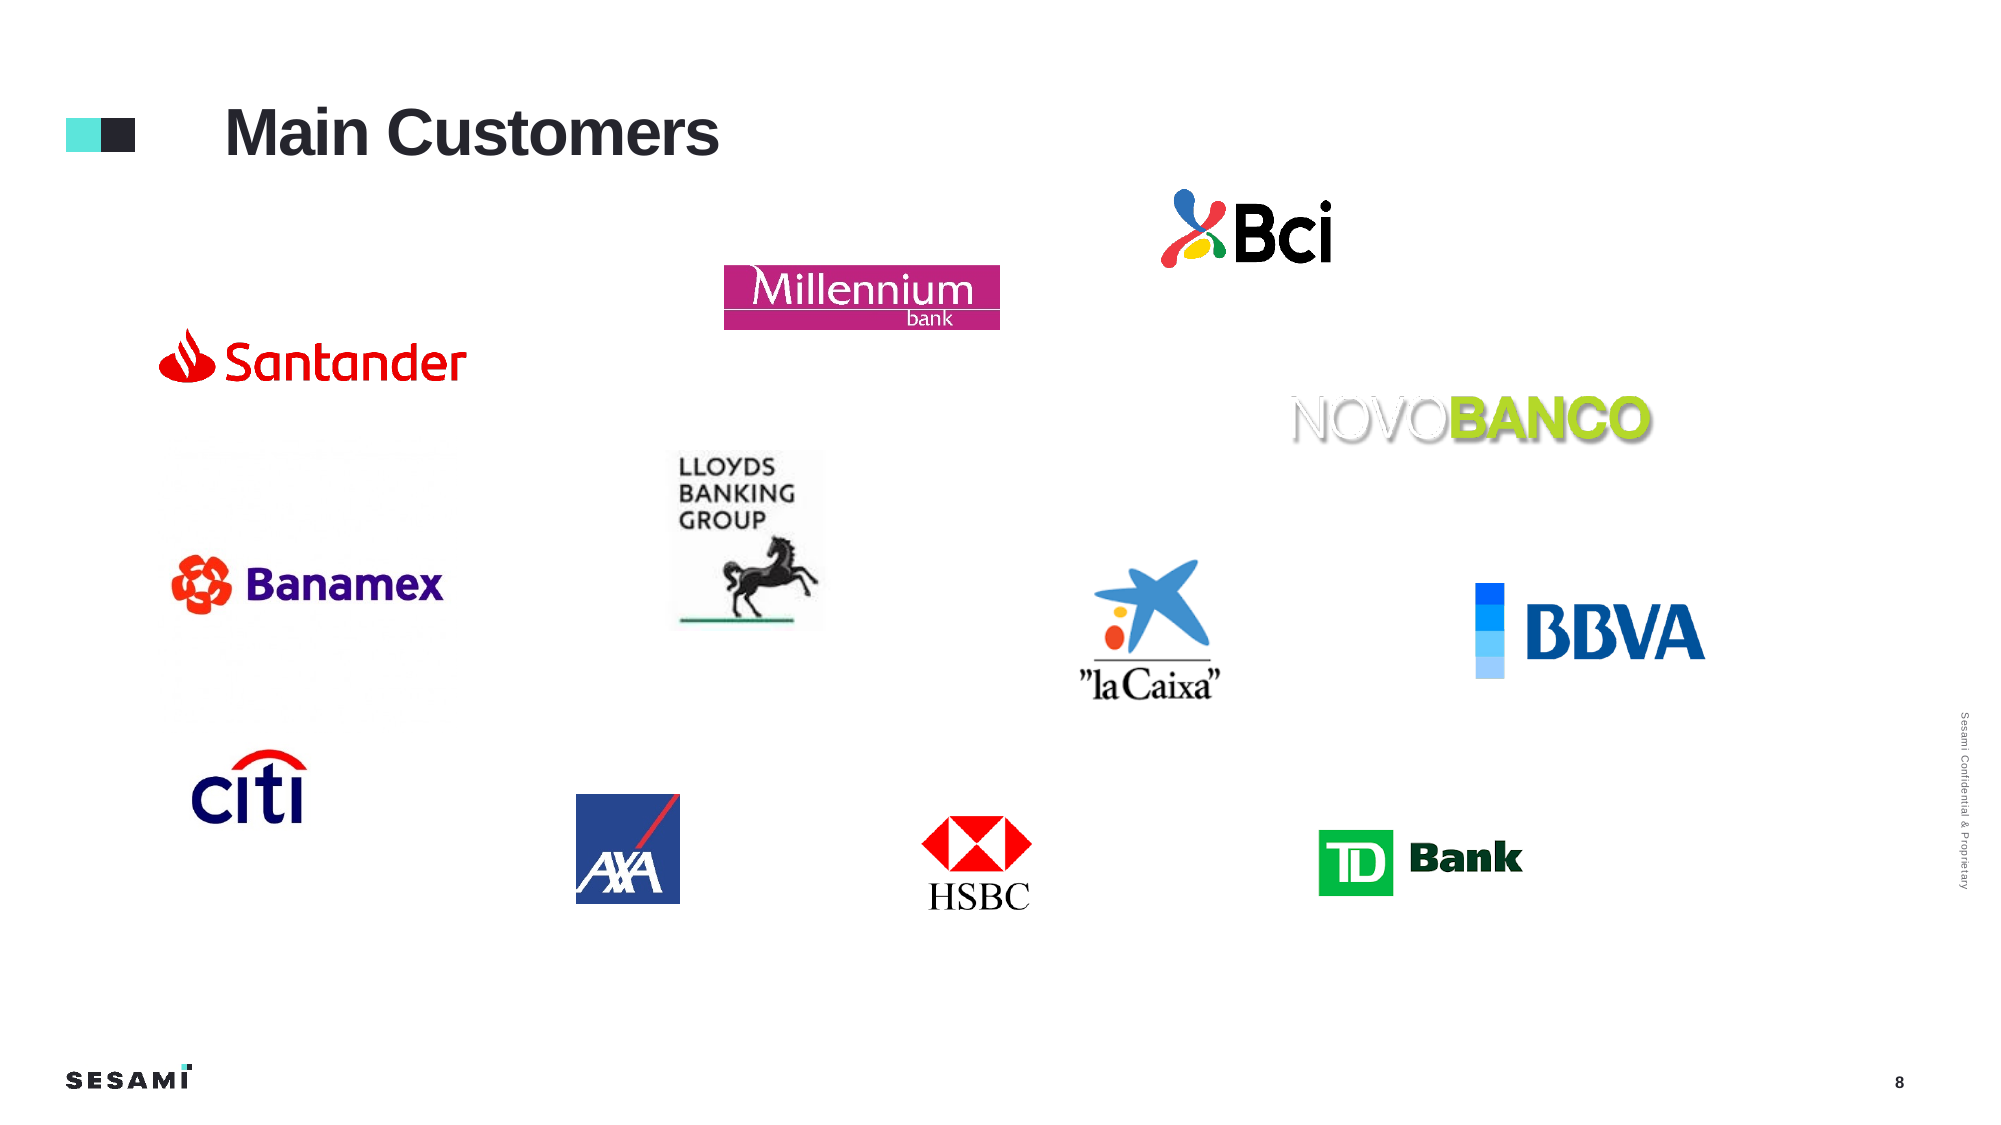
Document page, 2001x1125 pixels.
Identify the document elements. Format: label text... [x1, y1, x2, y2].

picture [1161, 257, 1331, 268]
title Main Customers [224, 93, 1934, 257]
picture [102, 286, 523, 857]
picture [1079, 558, 1221, 701]
picture [1475, 511, 1714, 750]
picture [921, 816, 1032, 910]
picture [724, 265, 1000, 330]
picture [1317, 804, 1524, 921]
picture [654, 450, 836, 631]
picture [1246, 362, 1697, 472]
picture [576, 794, 680, 904]
